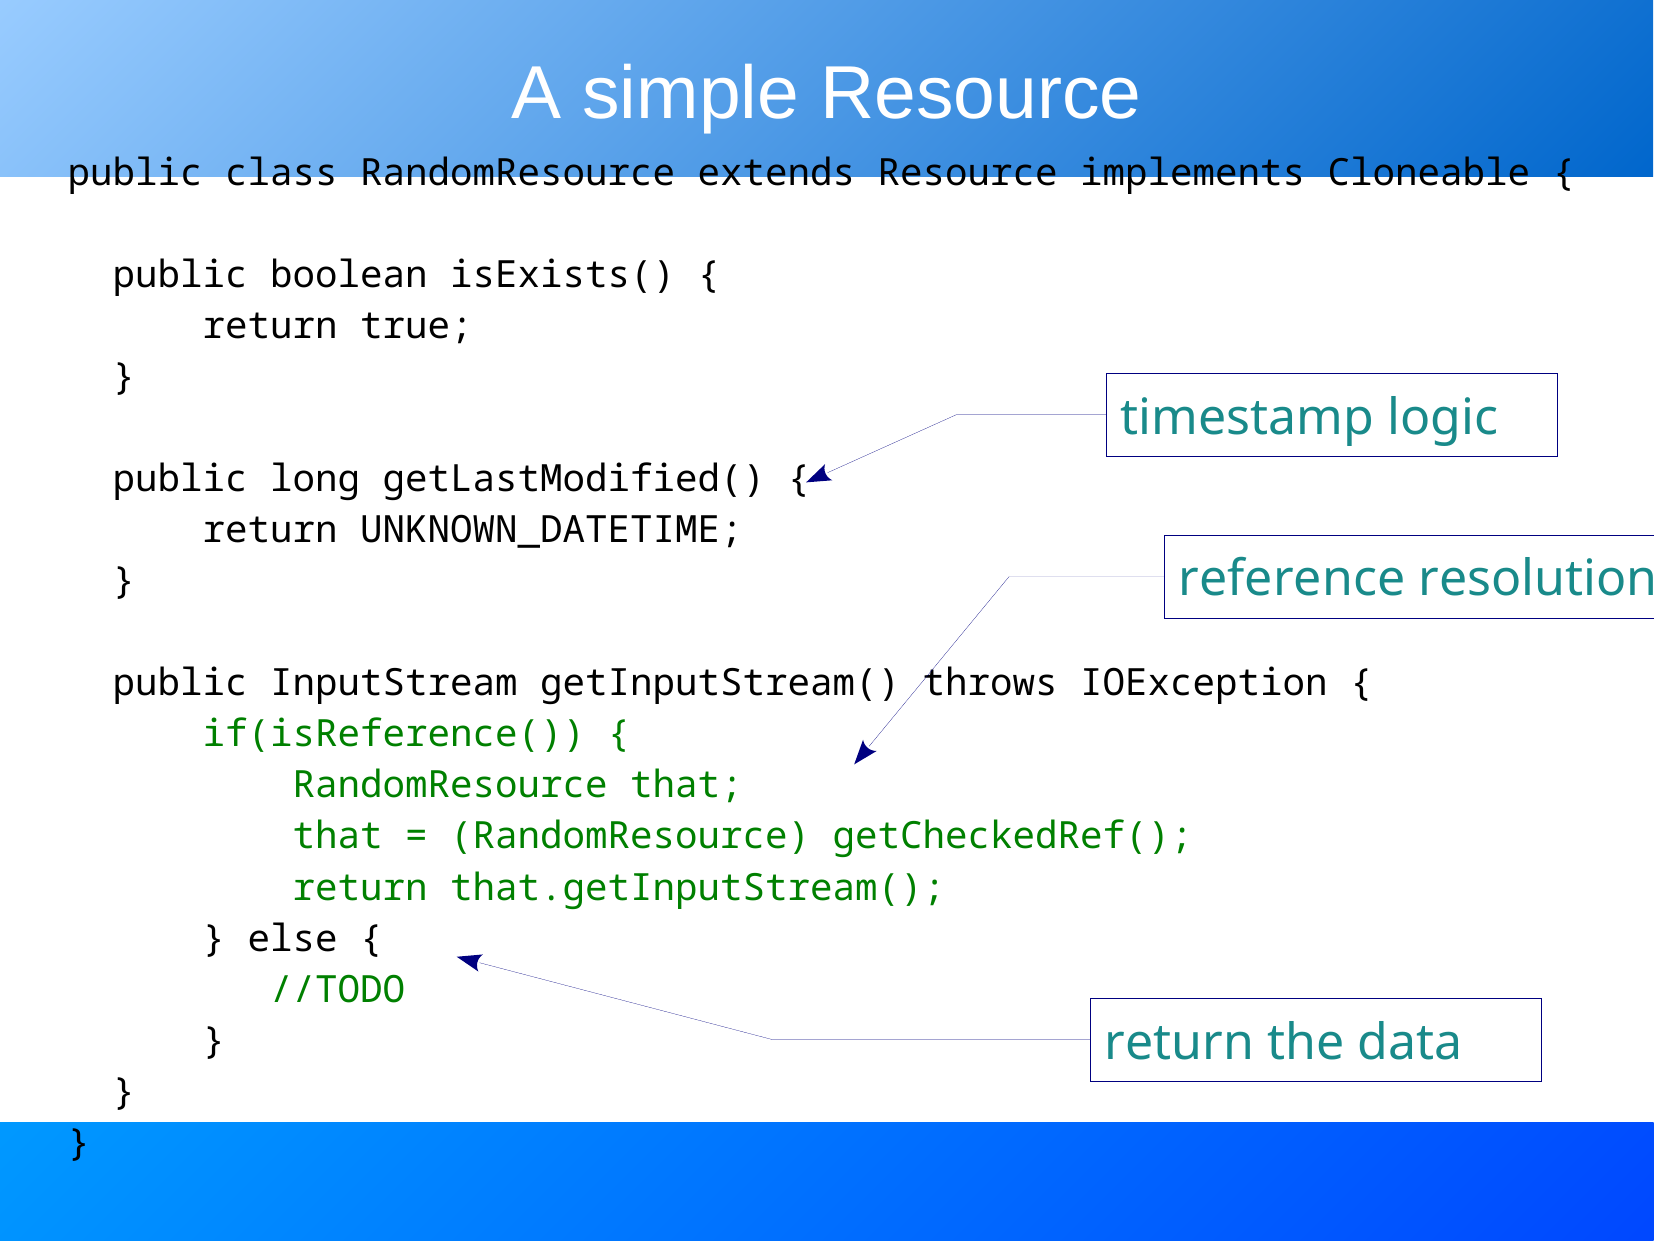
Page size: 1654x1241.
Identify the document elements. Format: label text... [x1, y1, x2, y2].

text_box return the data [1090, 998, 1542, 1082]
text_box timestamp logic [1106, 373, 1558, 457]
text_box public class RandomResource extends Resource implements Cloneable { public boolean isExists() { return true; } public long getLastModified() { return UNKNOWN_DATETIME; } public InputStream getInputStream() throws IOException { if(isReference()) { RandomResource that; that = (RandomResource) getCheckedRef(); return that.getInputStream(); } else { //TODO } } } [52, 273, 1592, 1039]
title A simple Resource [82, 22, 1571, 163]
text_box reference resolution [1164, 535, 1654, 619]
